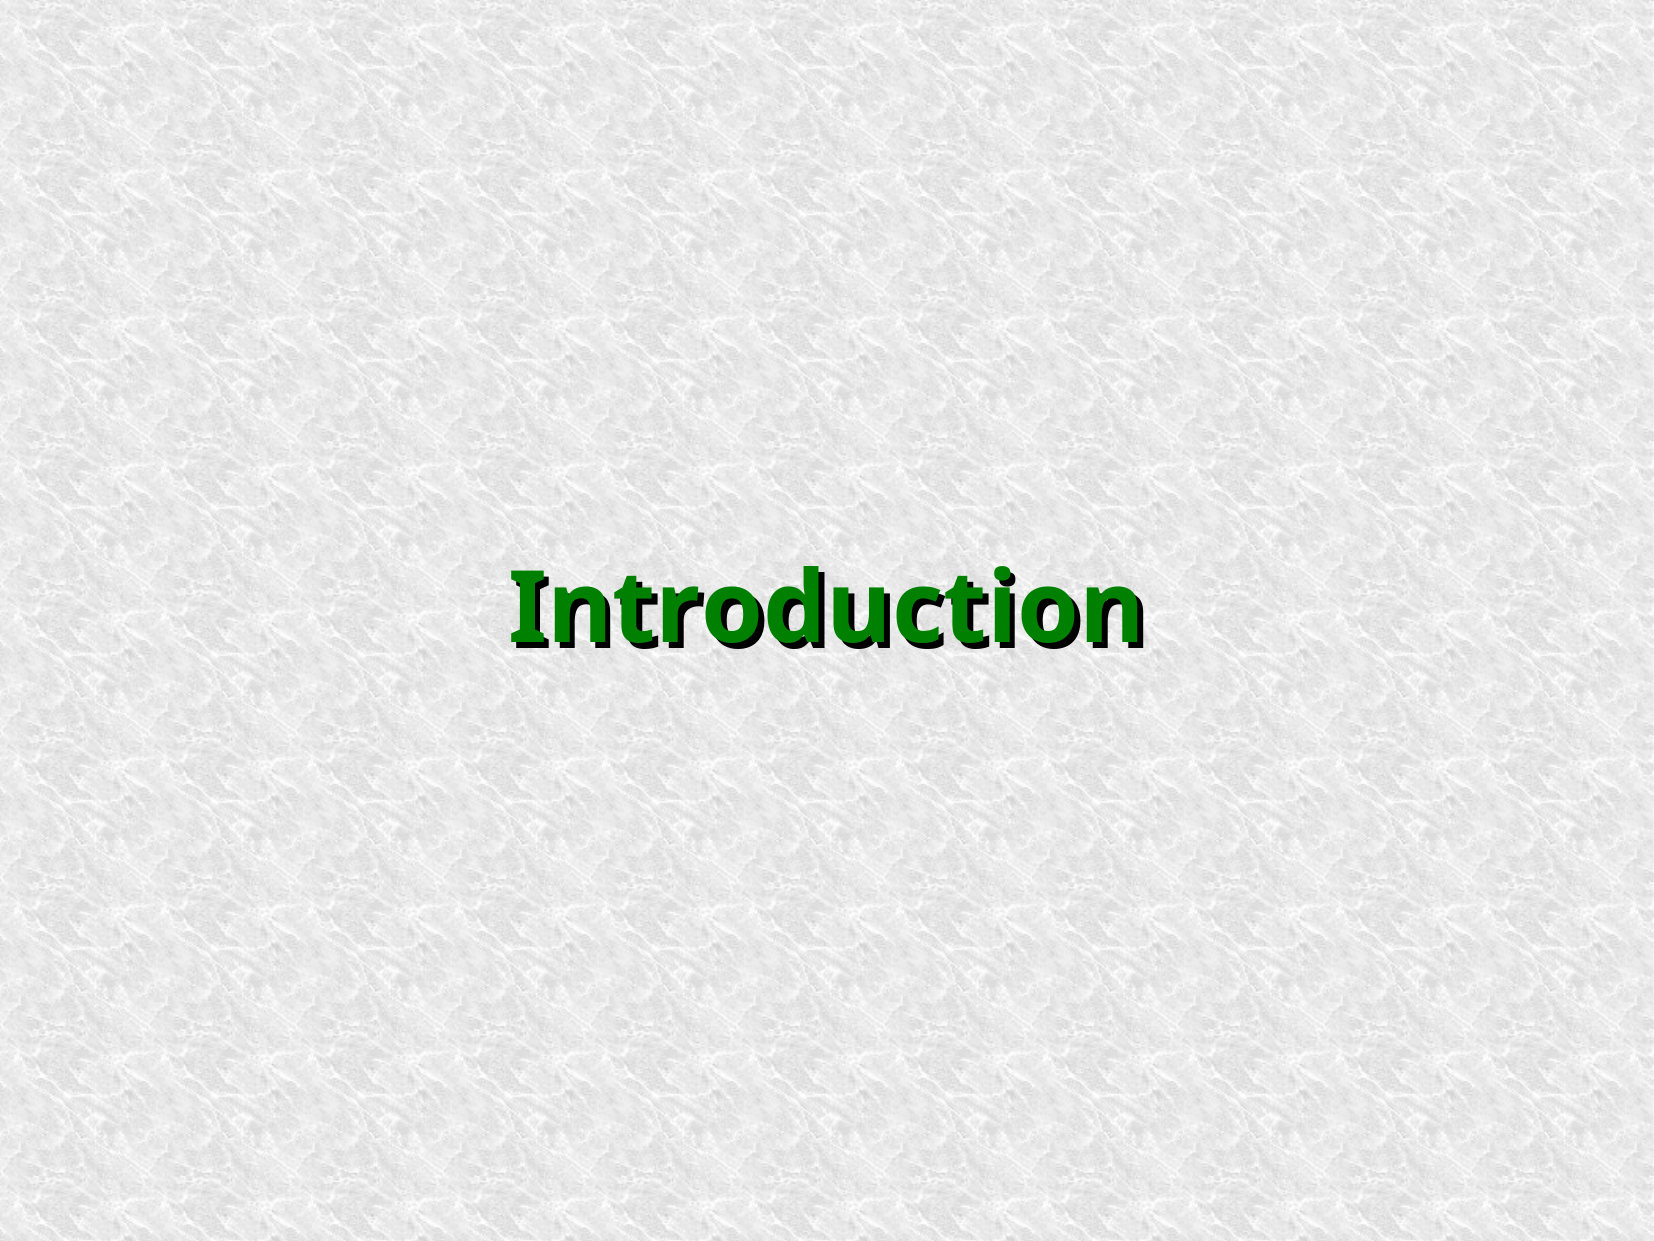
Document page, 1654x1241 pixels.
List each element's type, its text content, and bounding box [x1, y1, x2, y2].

picture [0, 0, 1654, 1241]
text_box Introduction [29, 528, 1625, 712]
